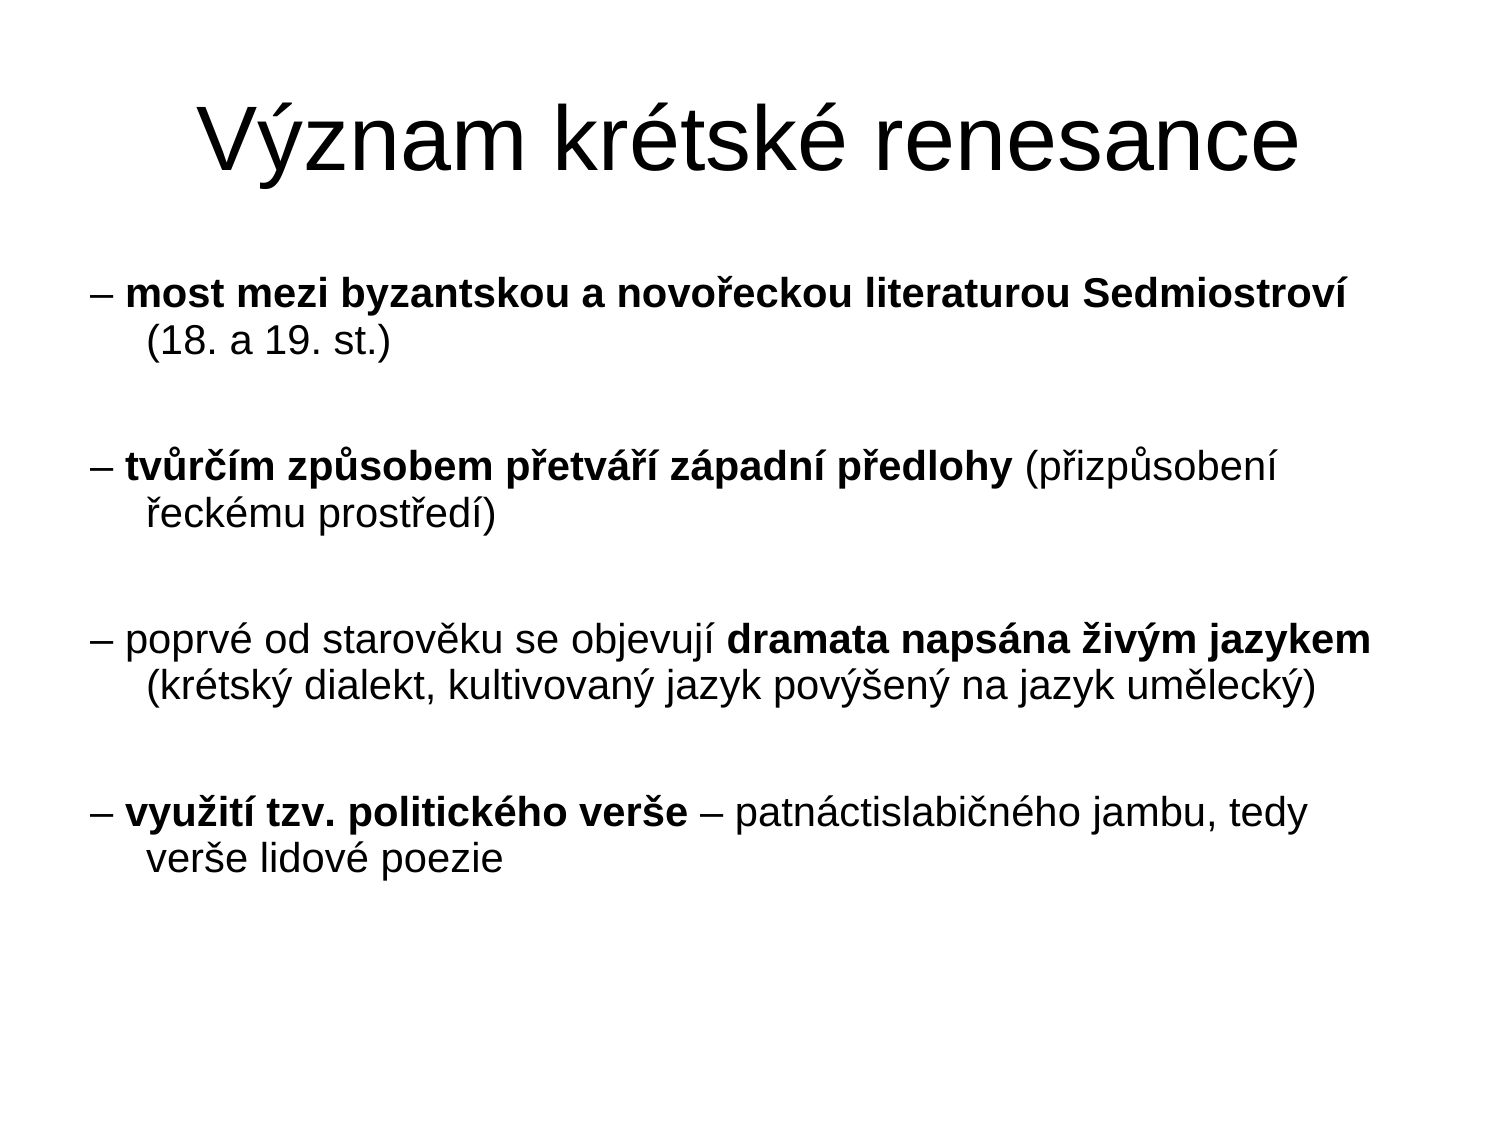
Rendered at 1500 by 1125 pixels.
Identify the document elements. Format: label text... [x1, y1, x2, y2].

title Význam krétské renesance [75, 20, 1425, 257]
list – most mezi byzantskou a novořeckou literaturou Sedmiostroví (18. a 19. st.) – tvůrčím způsobem přetváří západní předlohy (přizpůsobení řeckému prostředí) – poprvé od starověku se objevují dramata napsána živým jazykem (krétský dialekt, kultivovaný jazyk povýšený na jazyk umělecký) – využití tzv. politického verše – patnáctislabičného jambu, tedy verše lidové poezie [75, 262, 1425, 1025]
